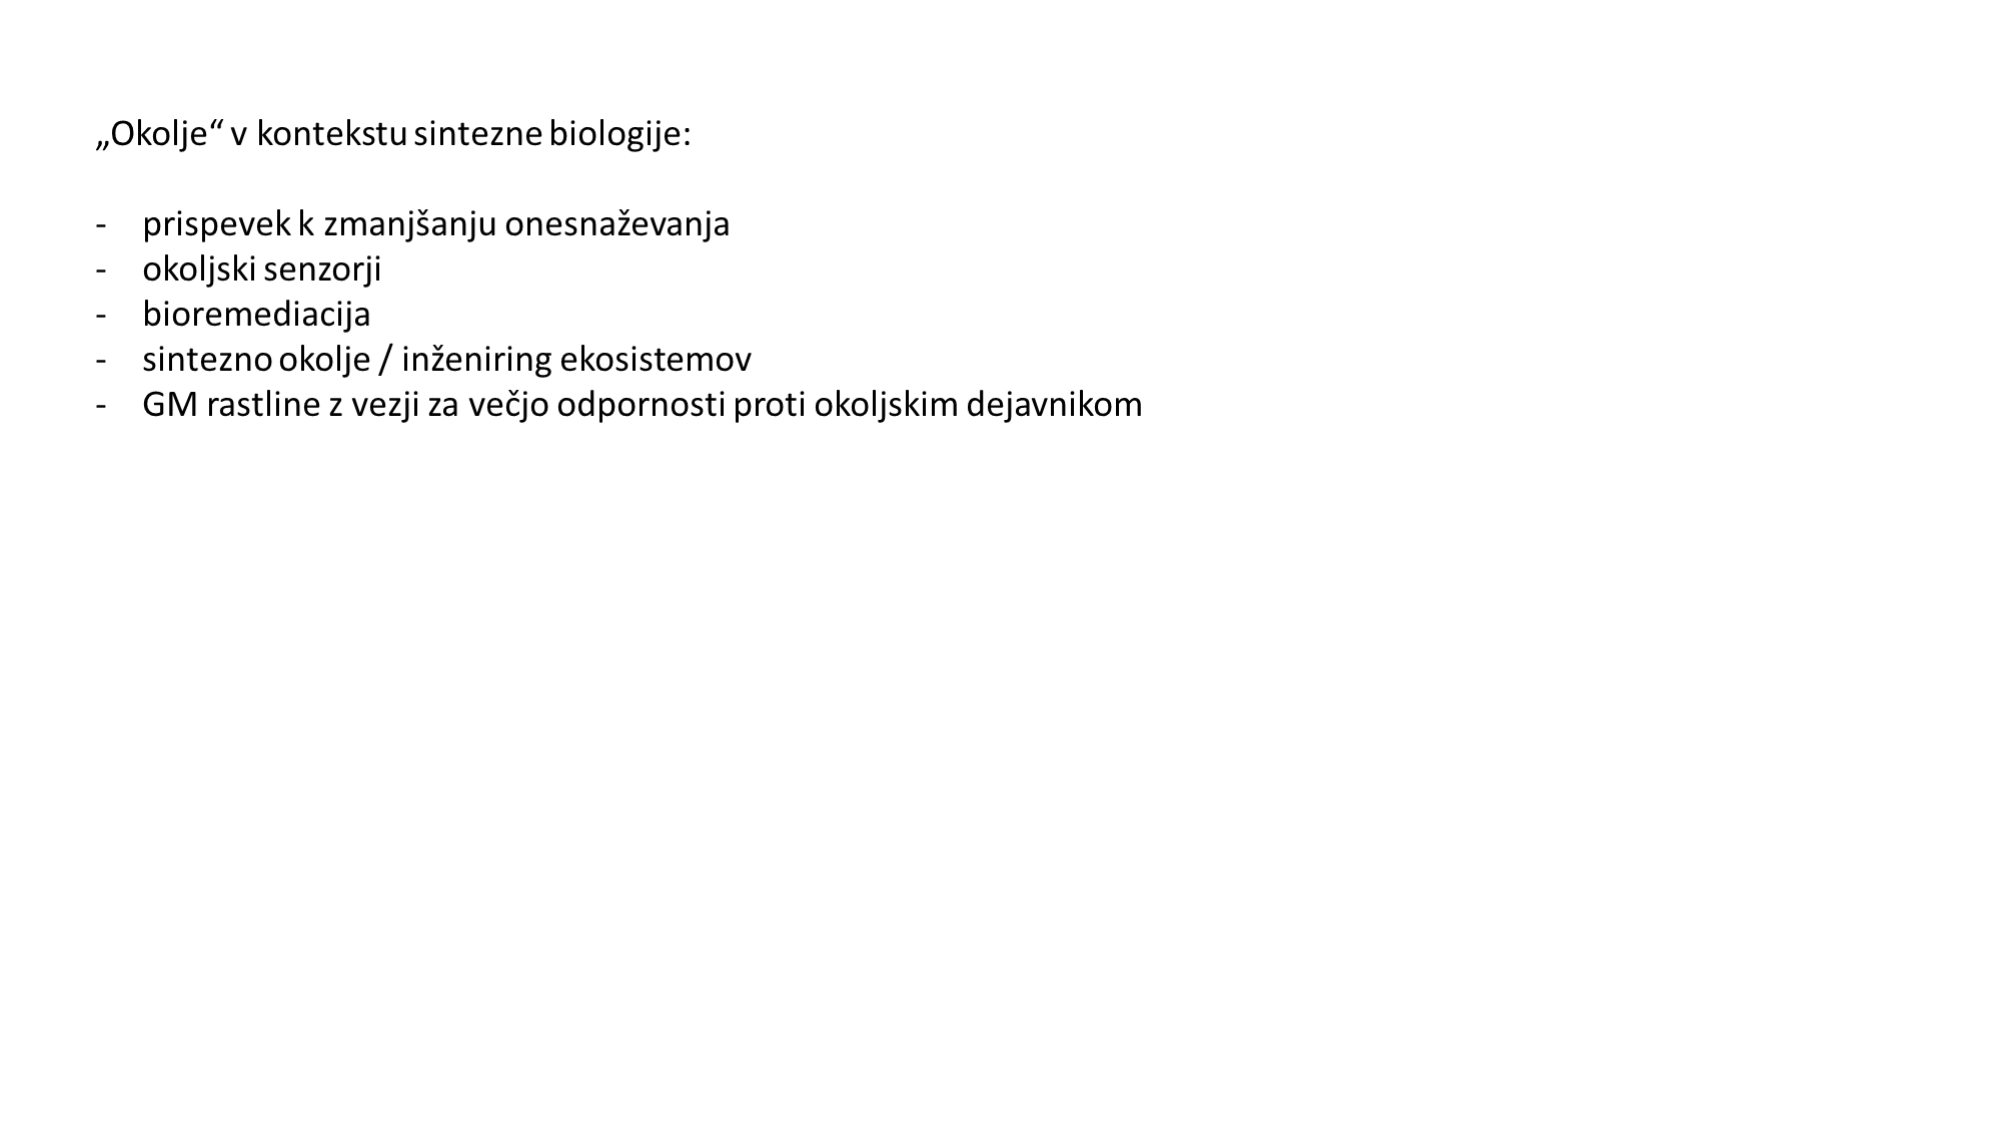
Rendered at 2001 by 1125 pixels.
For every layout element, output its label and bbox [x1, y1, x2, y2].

picture [72, 97, 1167, 449]
